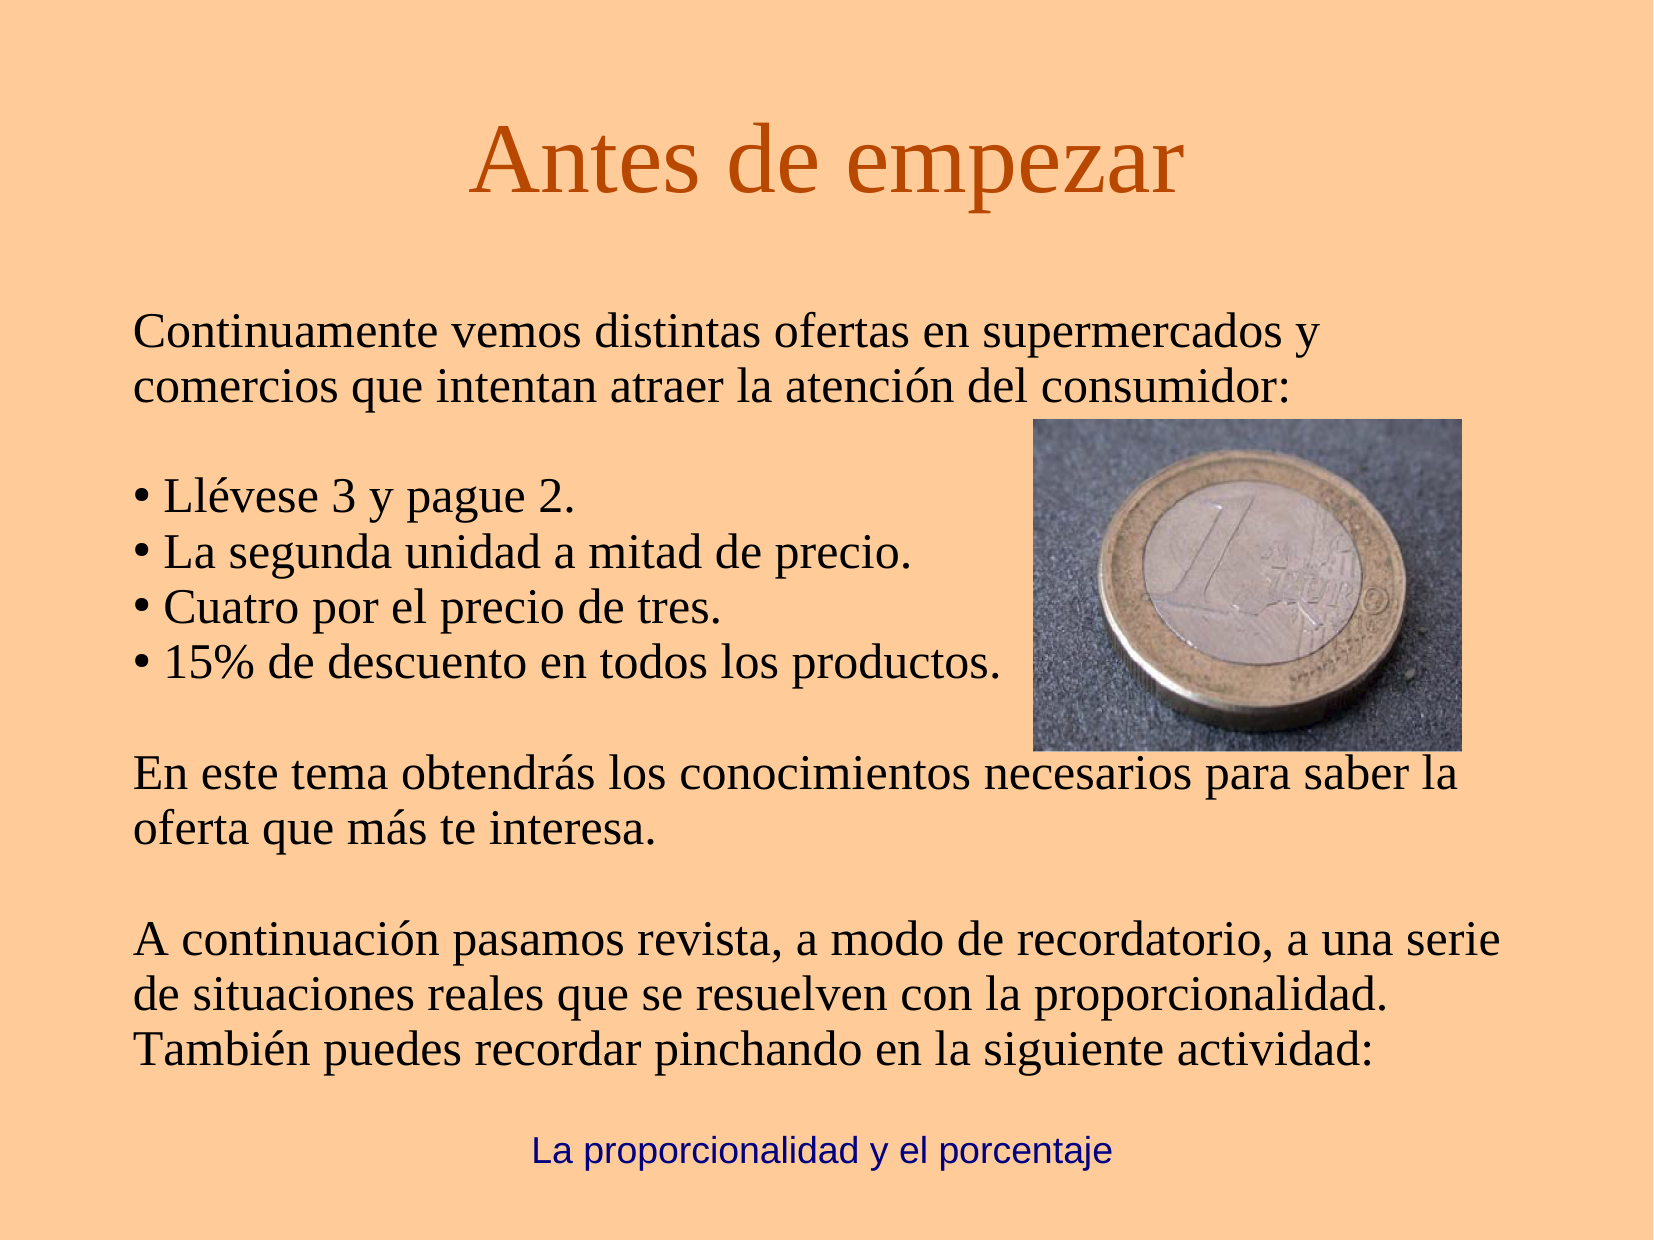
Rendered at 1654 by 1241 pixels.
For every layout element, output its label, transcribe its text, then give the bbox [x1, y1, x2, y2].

text_box Continuamente vemos distintas ofertas en supermercados y comercios que intentan atraer la atención del consumidor: Llévese 3 y pague 2. La segunda unidad a mitad de precio. Cuatro por el precio de tres. 15% de descuento en todos los productos. En este tema obtendrás los conocimientos necesarios para saber la oferta que más te interesa. A continuación pasamos revista, a modo de recordatorio, a una serie de situaciones reales que se resuelven con la proporcionalidad. También puedes recordar pinchando en la siguiente actividad: [118, 295, 1536, 1099]
text_box La proporcionalidad y el porcentaje [516, 1122, 1137, 1194]
title Antes de empezar [82, 49, 1571, 257]
picture [1033, 419, 1462, 752]
